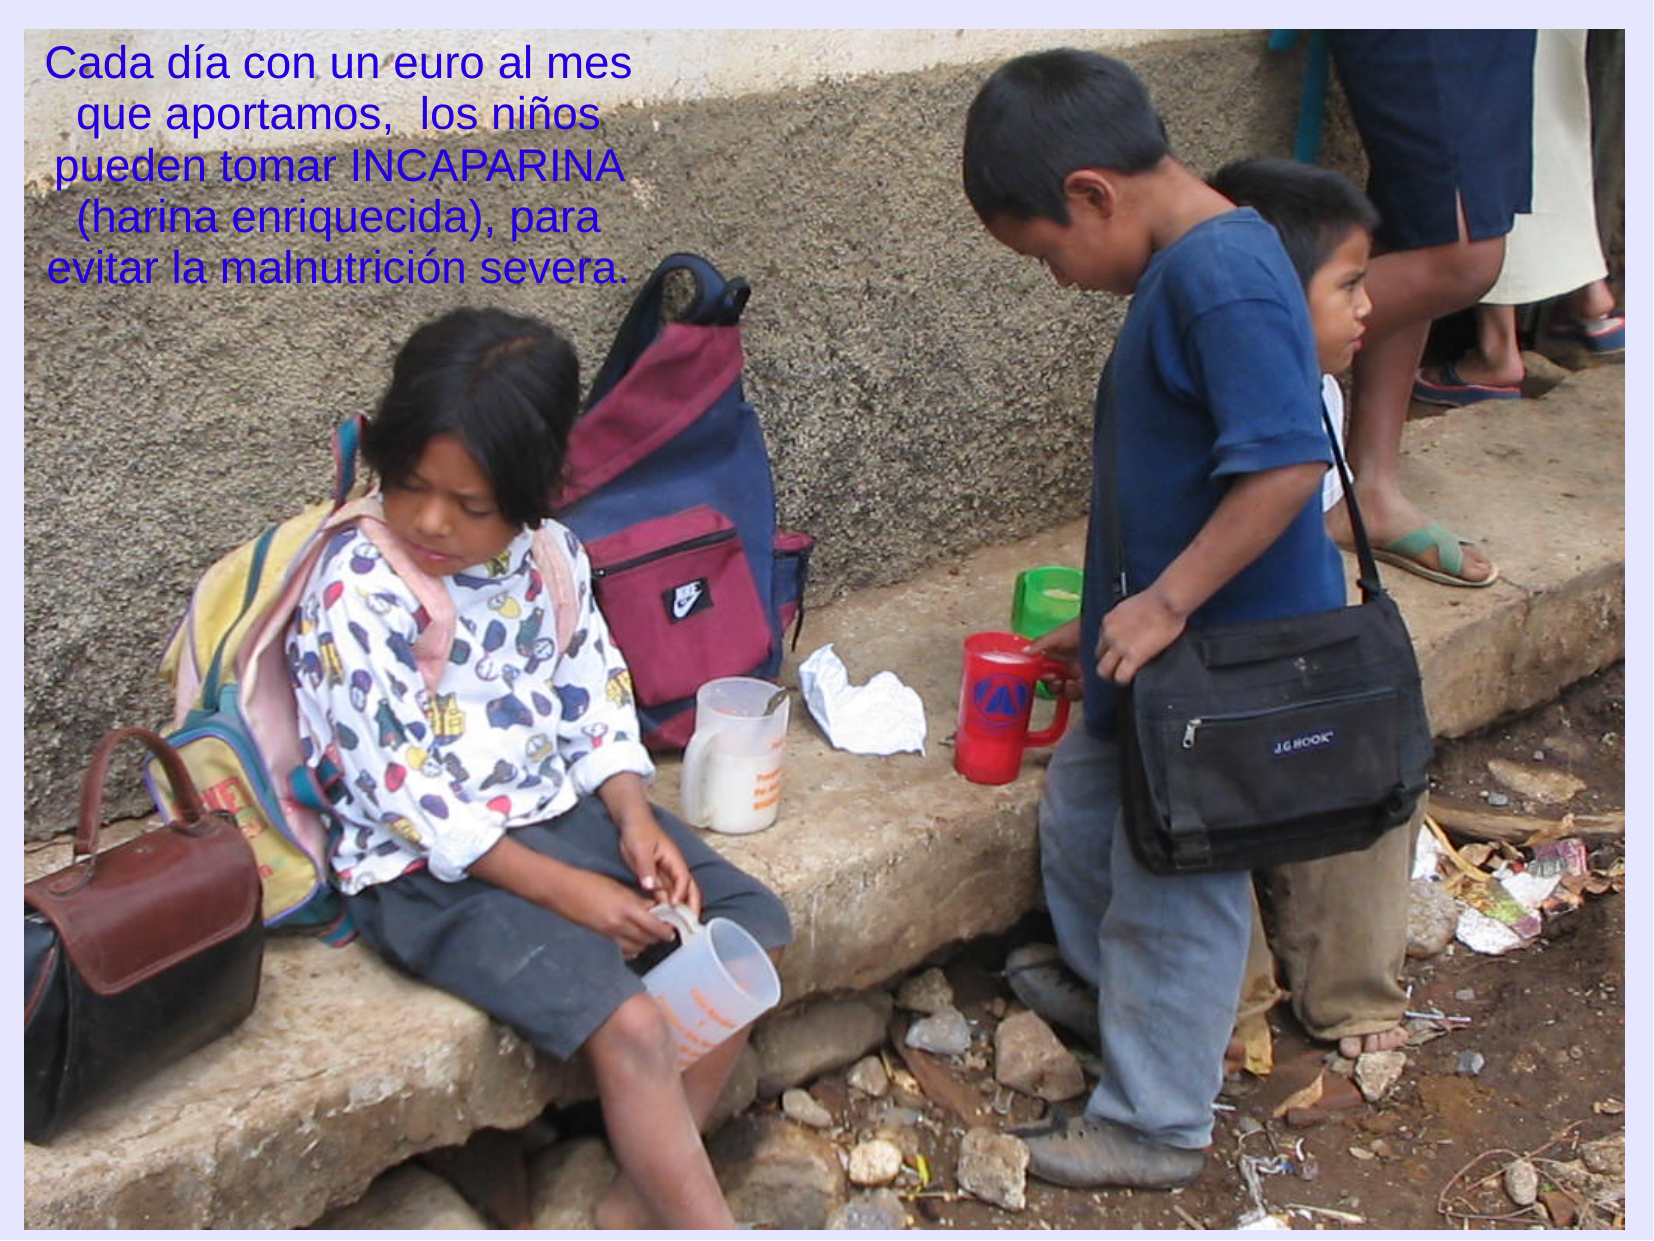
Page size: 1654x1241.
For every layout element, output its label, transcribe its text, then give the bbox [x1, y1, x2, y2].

picture [24, 29, 1625, 1230]
text_box Cada día con un euro al mes que aportamos, los niños pueden tomar INCAPARINA (harina enriquecida), para evitar la malnutrición severa. [29, 29, 709, 312]
